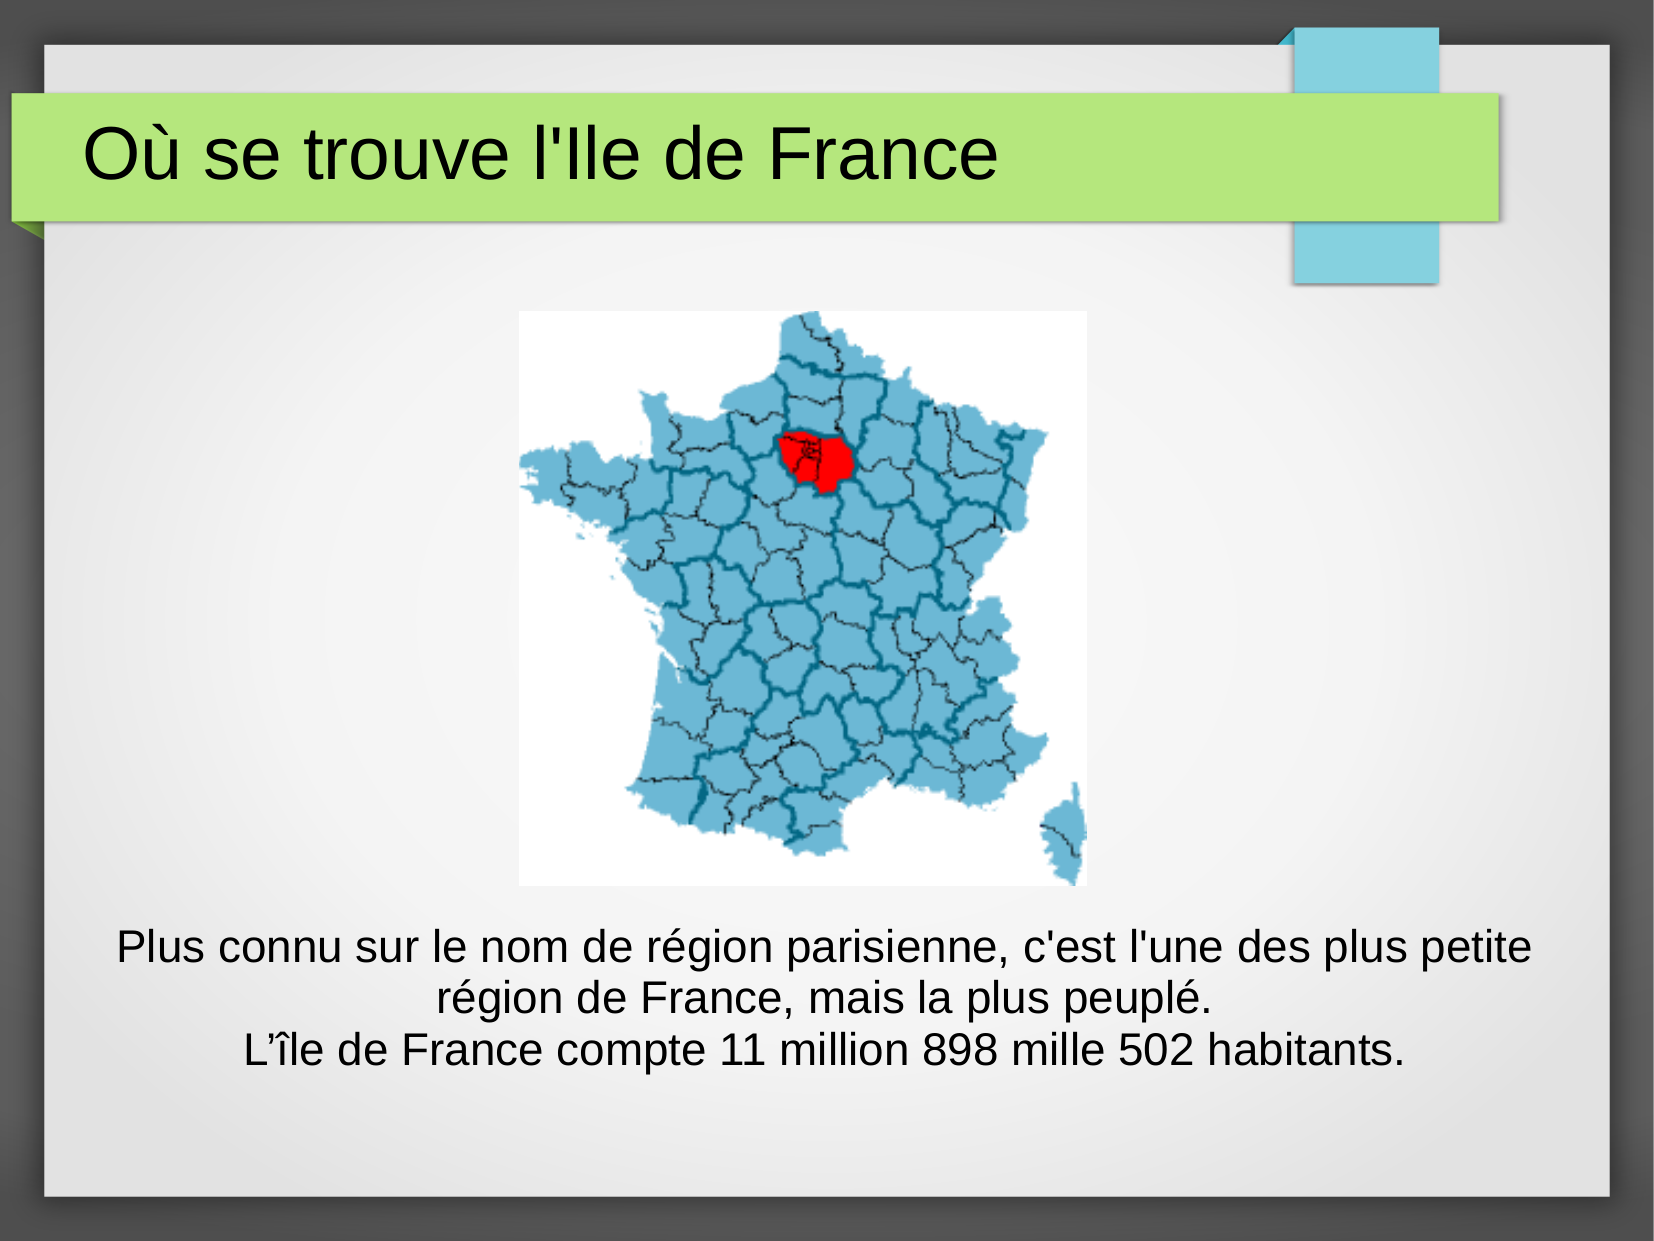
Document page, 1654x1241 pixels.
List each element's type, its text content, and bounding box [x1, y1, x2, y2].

title Où se trouve l'Ile de France [82, 94, 1264, 213]
text_box Plus connu sur le nom de région parisienne, c'est l'une des plus petite région de France, mais la plus peuplé. L’île de France compte 11 million 898 mille 502 habitants. [81, 913, 1570, 1185]
picture [0, 0, 1654, 1241]
